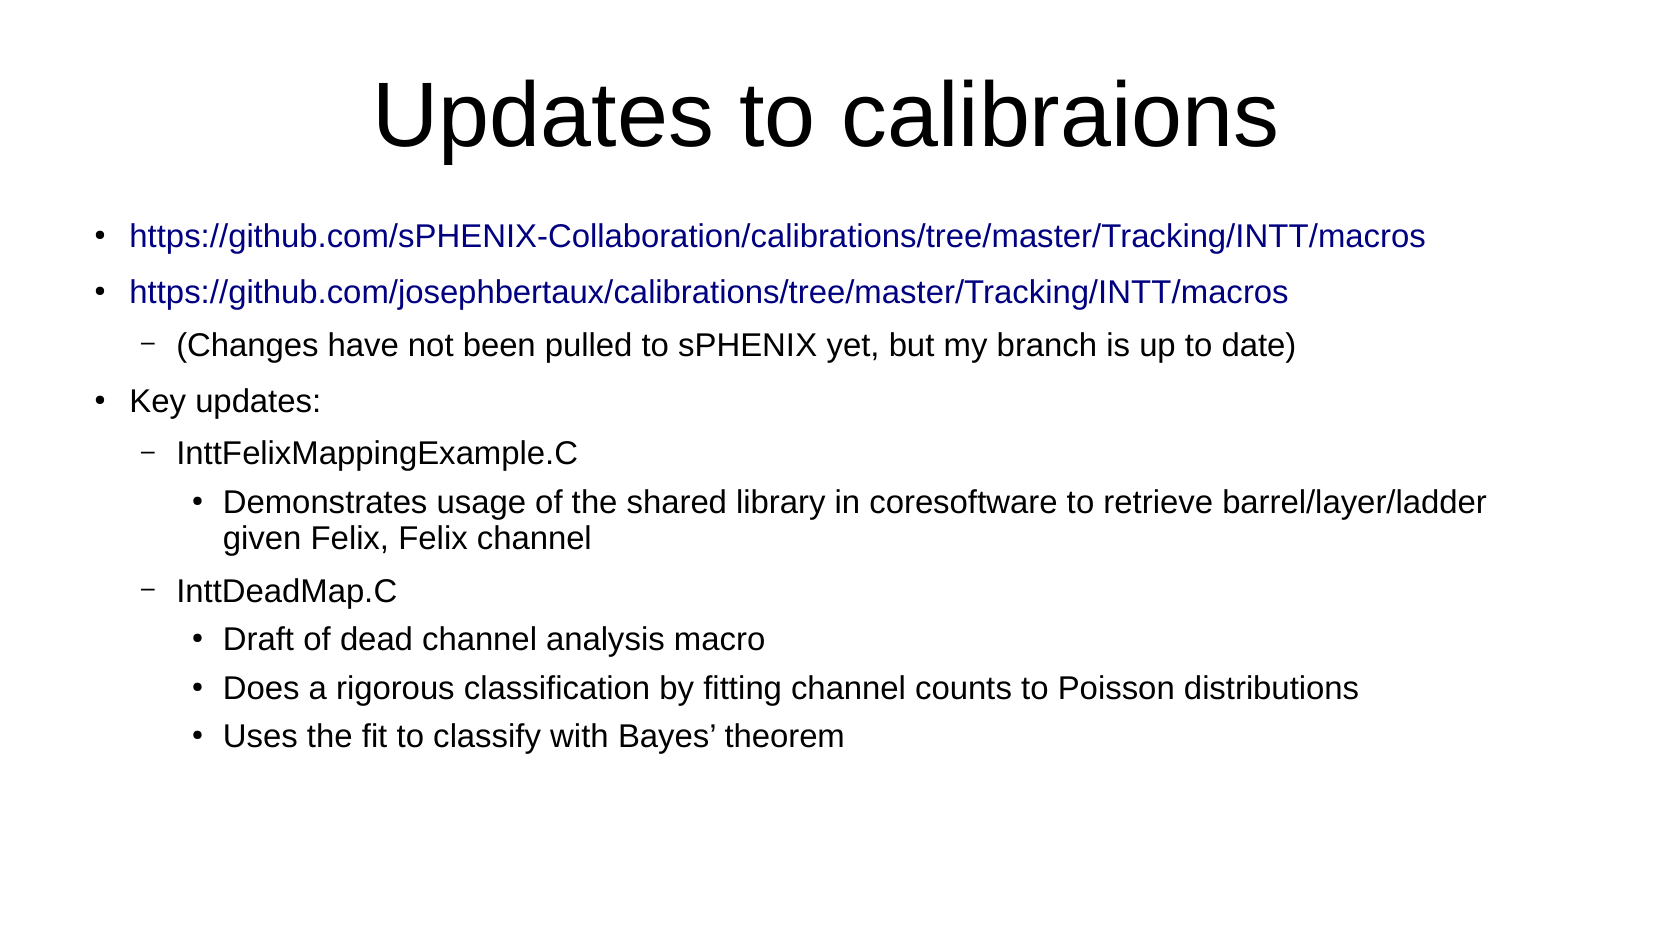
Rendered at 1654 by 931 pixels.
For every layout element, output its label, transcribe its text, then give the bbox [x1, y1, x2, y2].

title Updates to calibraions [82, 37, 1571, 193]
list https://github.com/sPHENIX-Collaboration/calibrations/tree/master/Tracking/INTT/macros https://github.com/josephbertaux/calibrations/tree/master/Tracking/INTT/macros (Changes have not been pulled to sPHENIX yet, but my branch is up to date) Key updates: InttFelixMappingExample.C Demonstrates usage of the shared library in coresoftware to retrieve barrel/layer/ladder given Felix, Felix channel InttDeadMap.C Draft of dead channel analysis macro Does a rigorous classification by fitting channel counts to Poisson distributions Uses the fit to classify with Bayes’ theorem [82, 217, 1571, 758]
